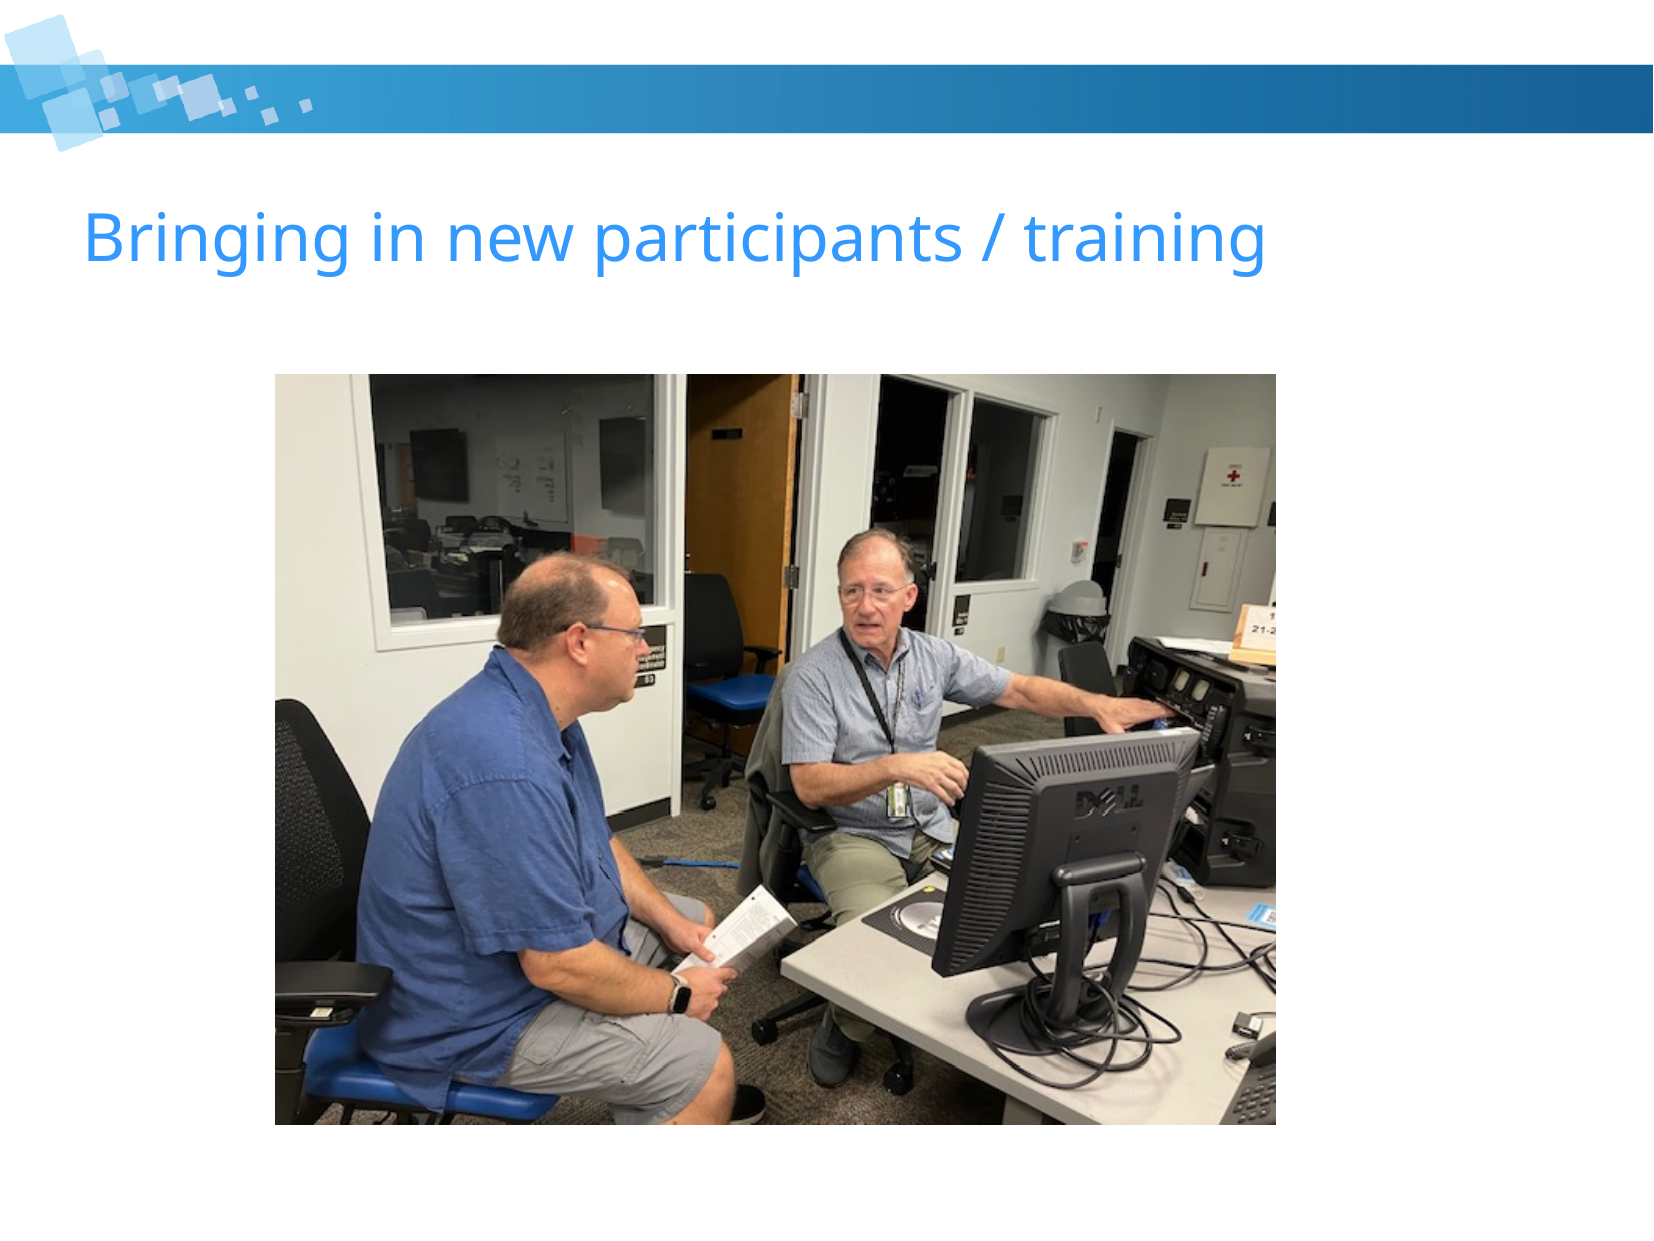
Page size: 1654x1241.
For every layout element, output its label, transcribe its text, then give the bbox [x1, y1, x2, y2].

picture [0, 0, 1653, 1238]
title Bringing in new participants / training [82, 132, 1571, 340]
